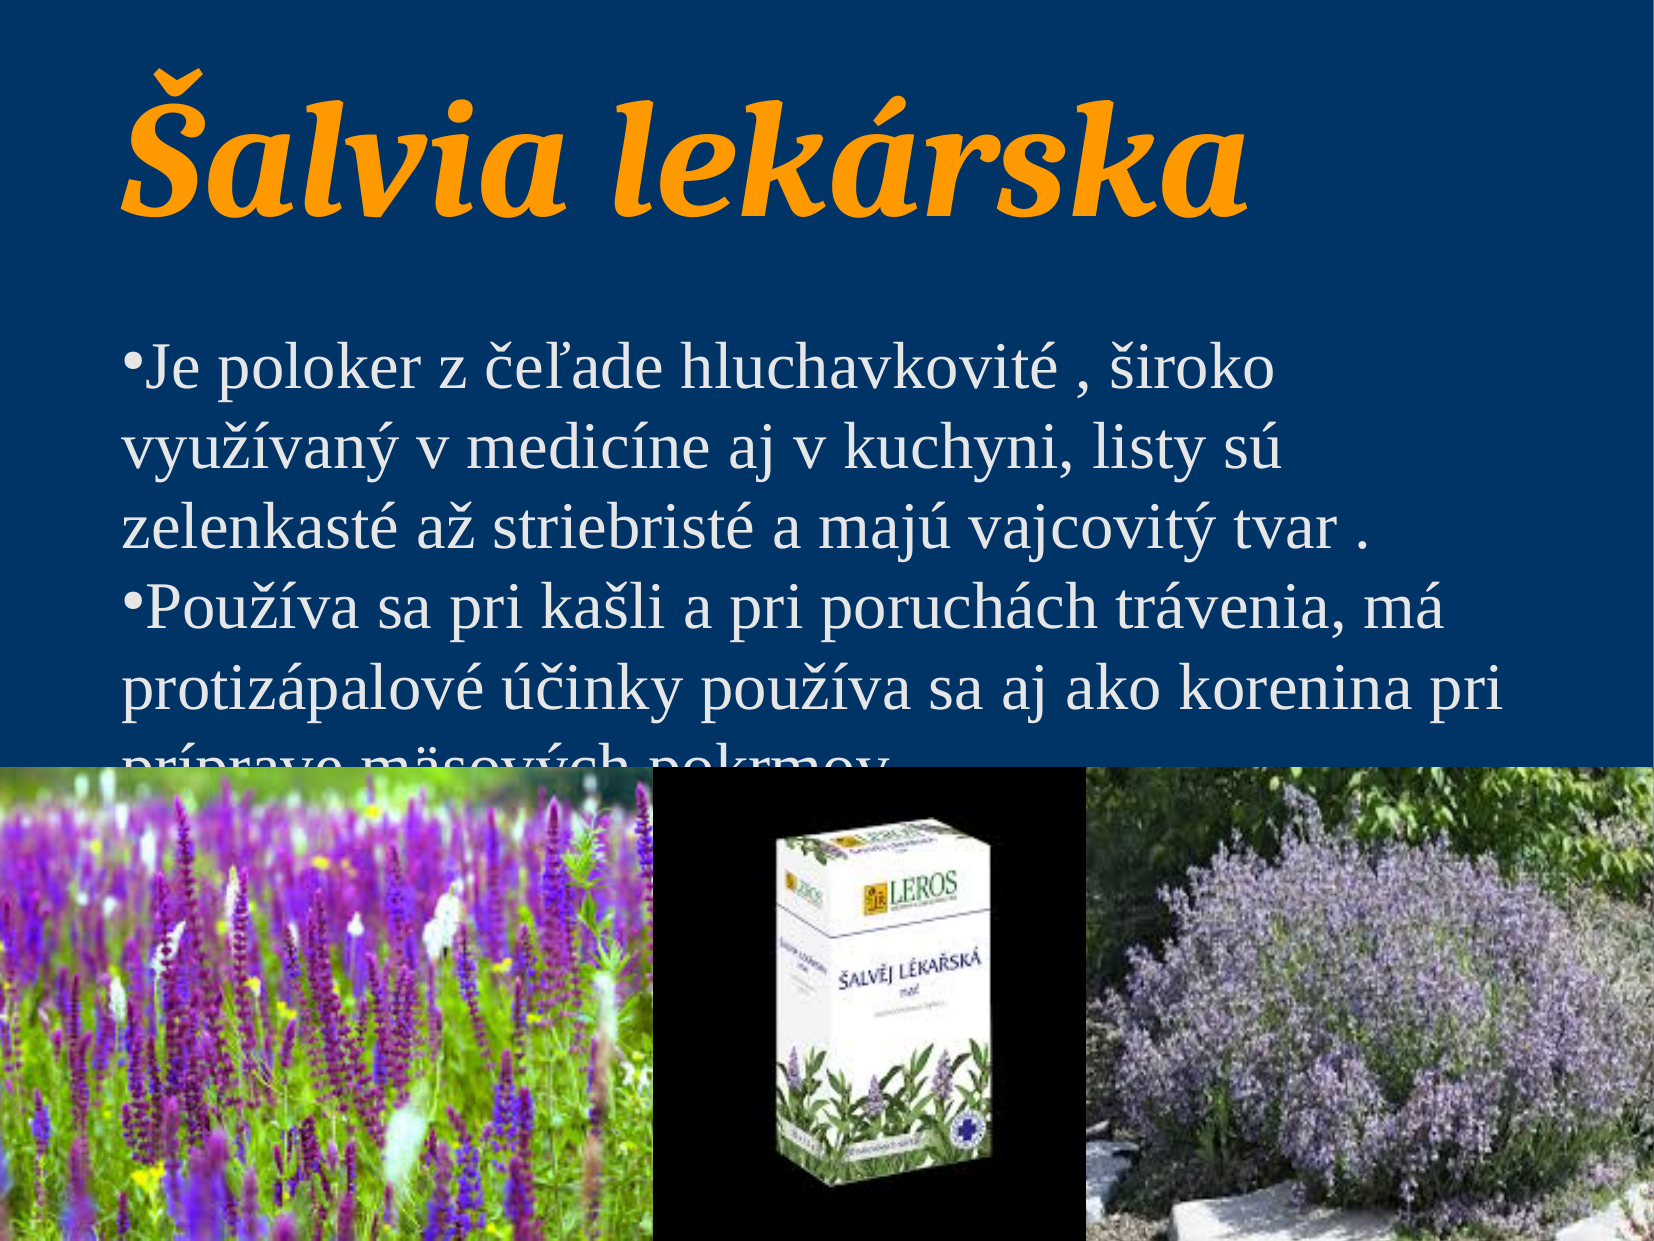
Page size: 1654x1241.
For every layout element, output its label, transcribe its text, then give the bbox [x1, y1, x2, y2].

picture [0, 767, 1654, 1241]
list Je poloker z čeľade hluchavkovité , široko využívaný v medicíne aj v kuchyni, listy sú zelenkasté až striebristé a majú vajcovitý tvar . Používa sa pri kašli a pri poruchách trávenia, má protizápalové účinky používa sa aj ako korenina pri príprave mäsových pokrmov. [121, 322, 1561, 767]
title Šalvia lekárska [121, 46, 1534, 254]
